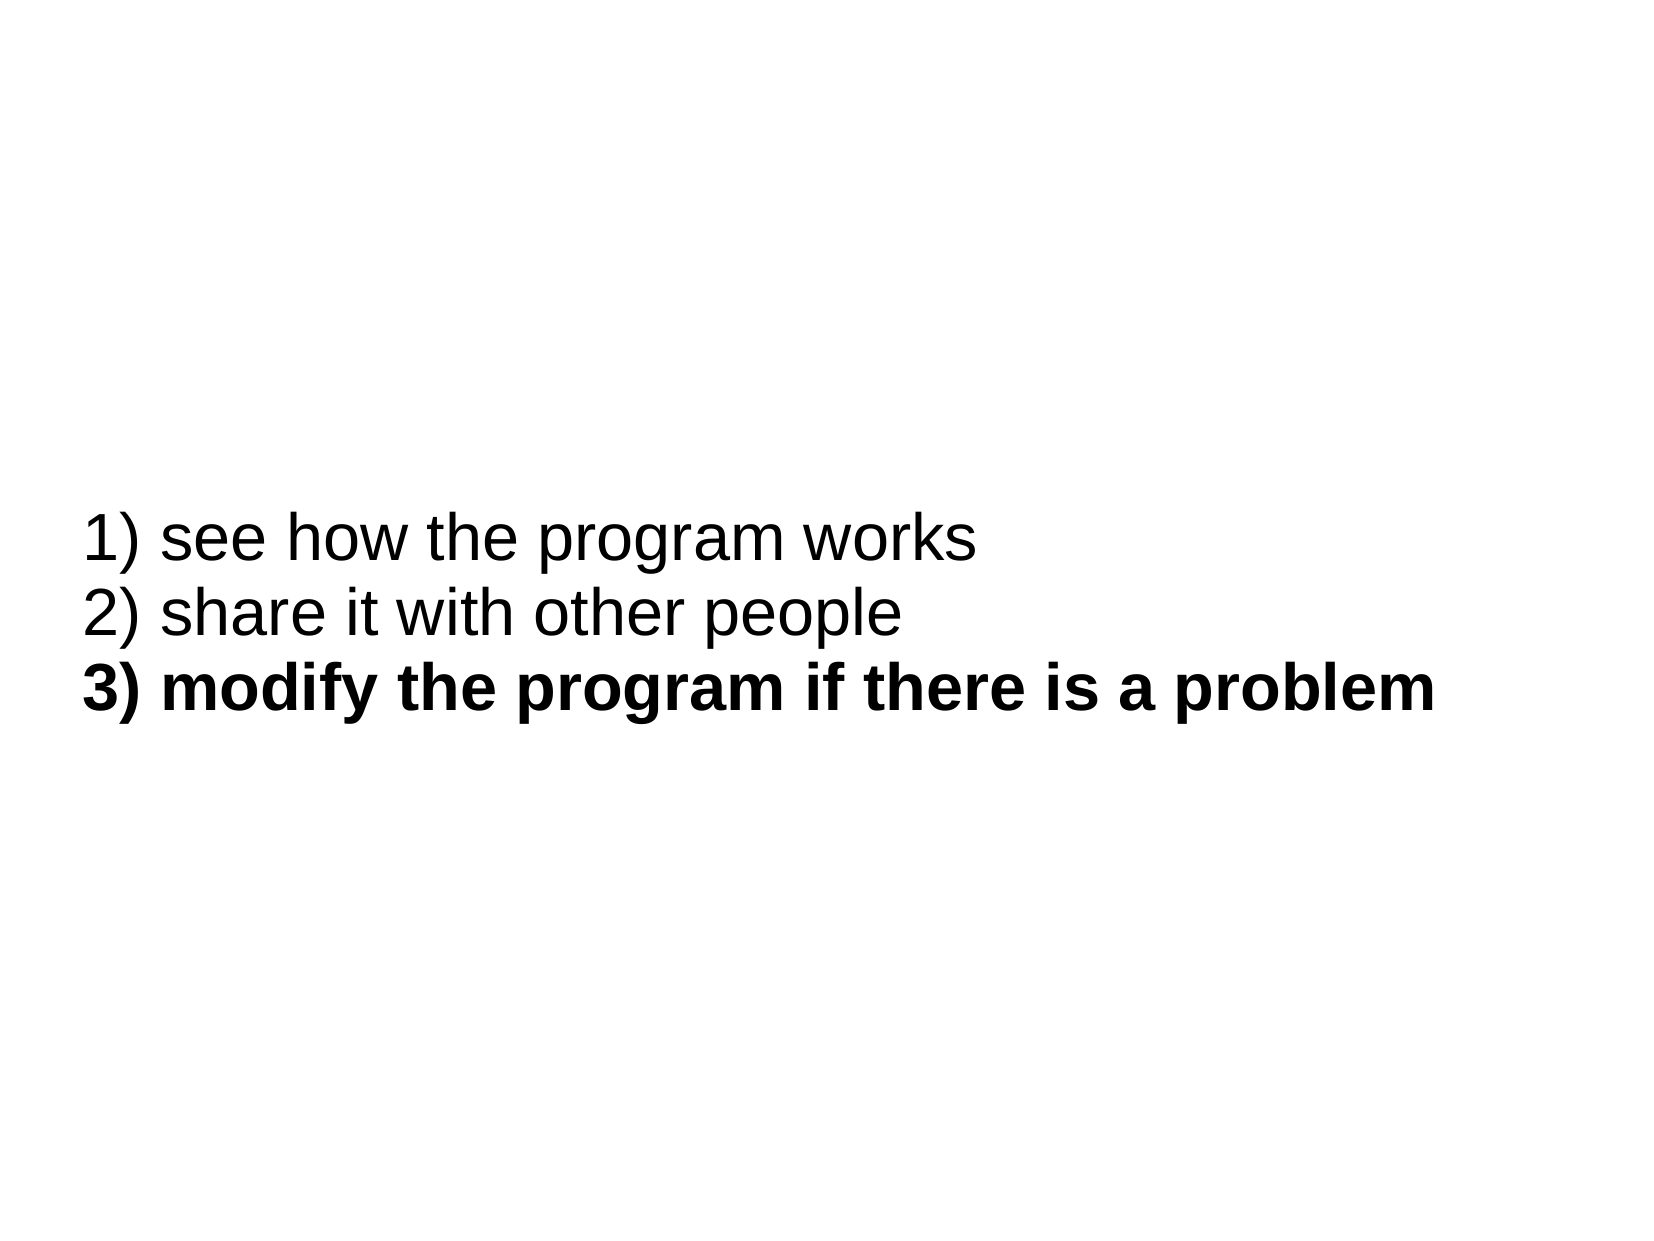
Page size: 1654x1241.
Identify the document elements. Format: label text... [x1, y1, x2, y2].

subtitle see how the program works share it with other people modify the program if there is a problem [82, 290, 1571, 1010]
